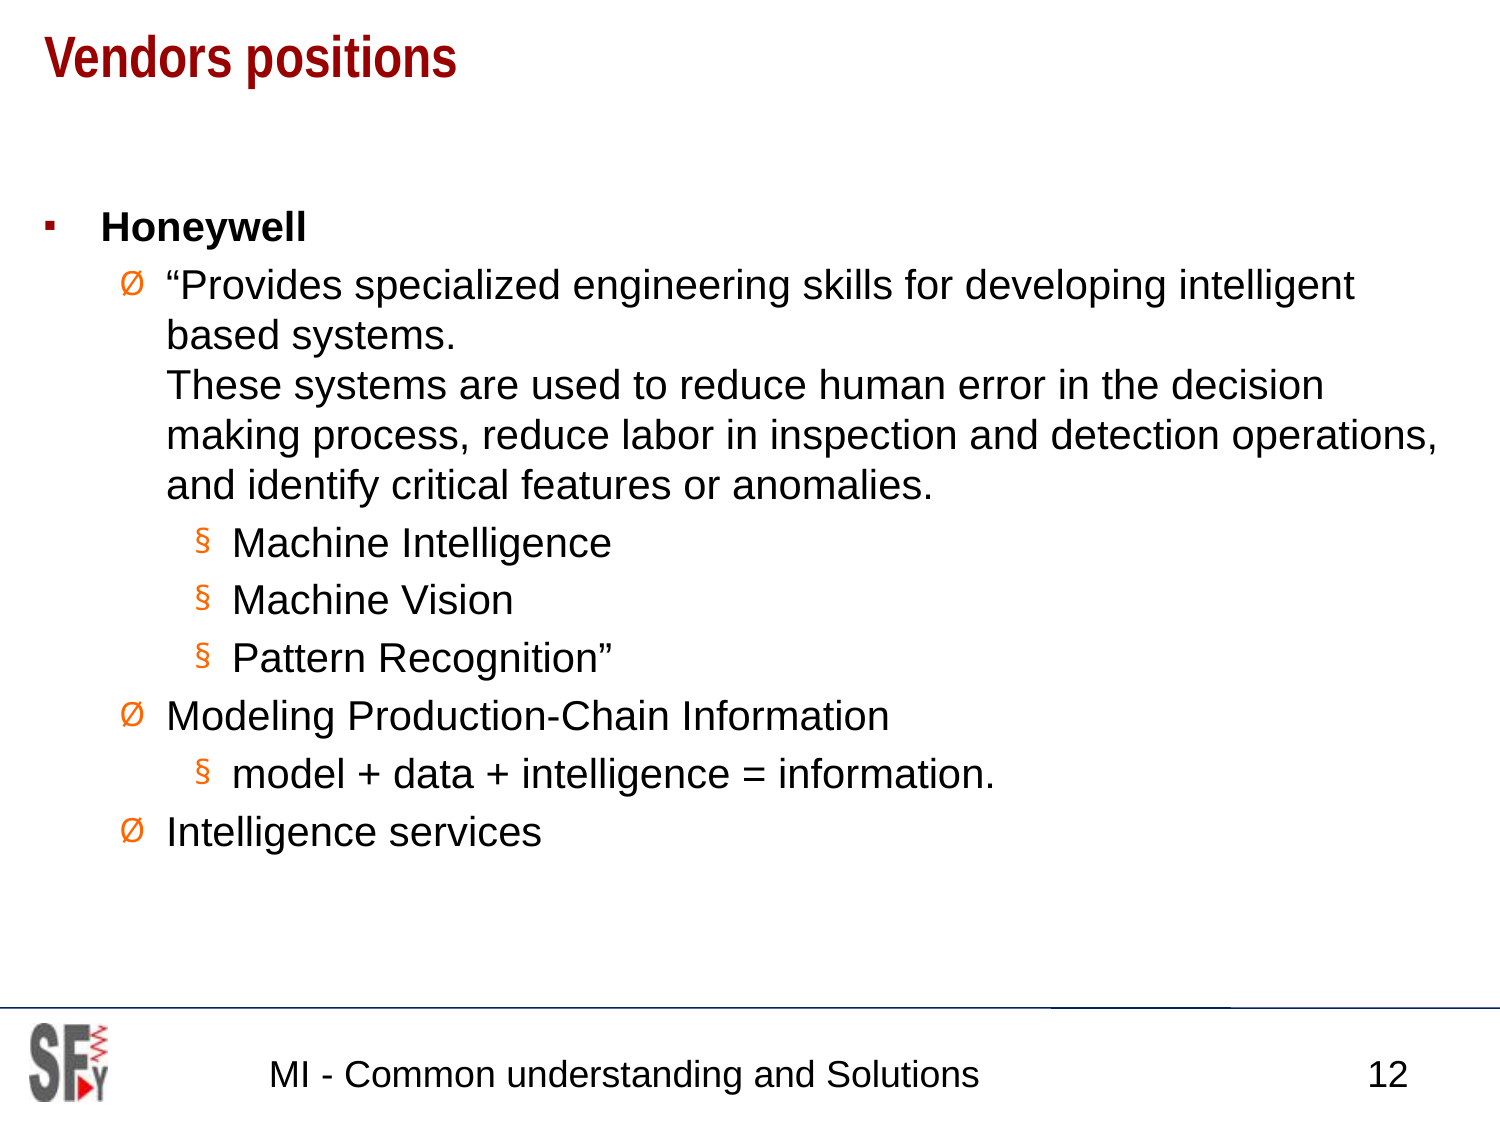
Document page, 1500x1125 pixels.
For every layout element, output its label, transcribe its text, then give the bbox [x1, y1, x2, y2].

footer MI - Common understanding and Solutions [253, 1034, 1336, 1103]
picture [29, 1023, 108, 1102]
list Honeywell “Provides specialized engineering skills for developing intelligent based systems. These systems are used to reduce human error in the decision making process, reduce labor in inspection and detection operations, and identify critical features or anomalies. Machine Intelligence Machine Vision Pattern Recognition” Modeling Production-Chain Information model + data + intelligence = information. Intelligence services [29, 184, 1471, 988]
title Vendors positions [29, 12, 1471, 138]
slide_number <numéro> [1352, 1034, 1490, 1103]
